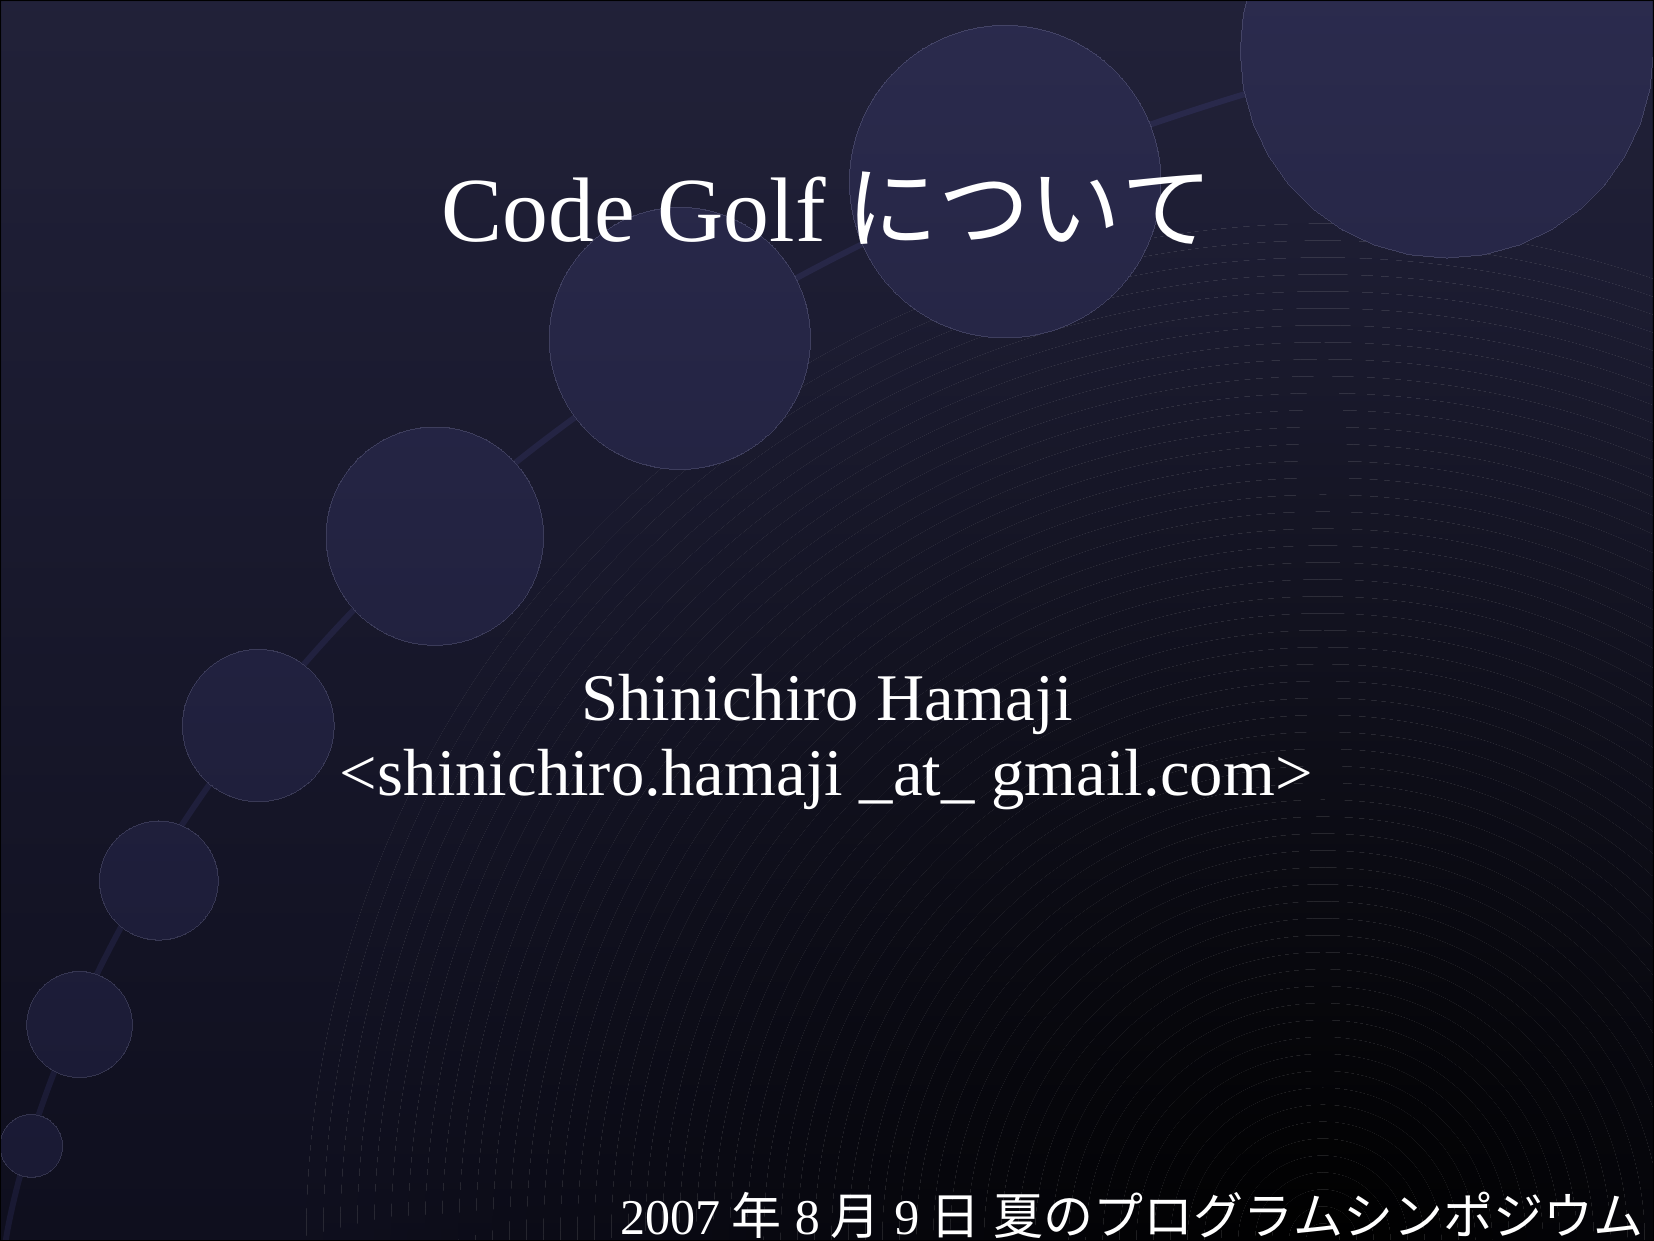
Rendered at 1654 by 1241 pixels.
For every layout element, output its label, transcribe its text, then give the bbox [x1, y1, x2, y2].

text_box 2007年8月9日 夏のプログラムシンポジウム [620, 1181, 1654, 1241]
title Code Golfについて [121, 102, 1534, 311]
subtitle Shinichiro Hamaji <shinichiro.hamaji _at_ gmail.com> [121, 344, 1534, 1127]
